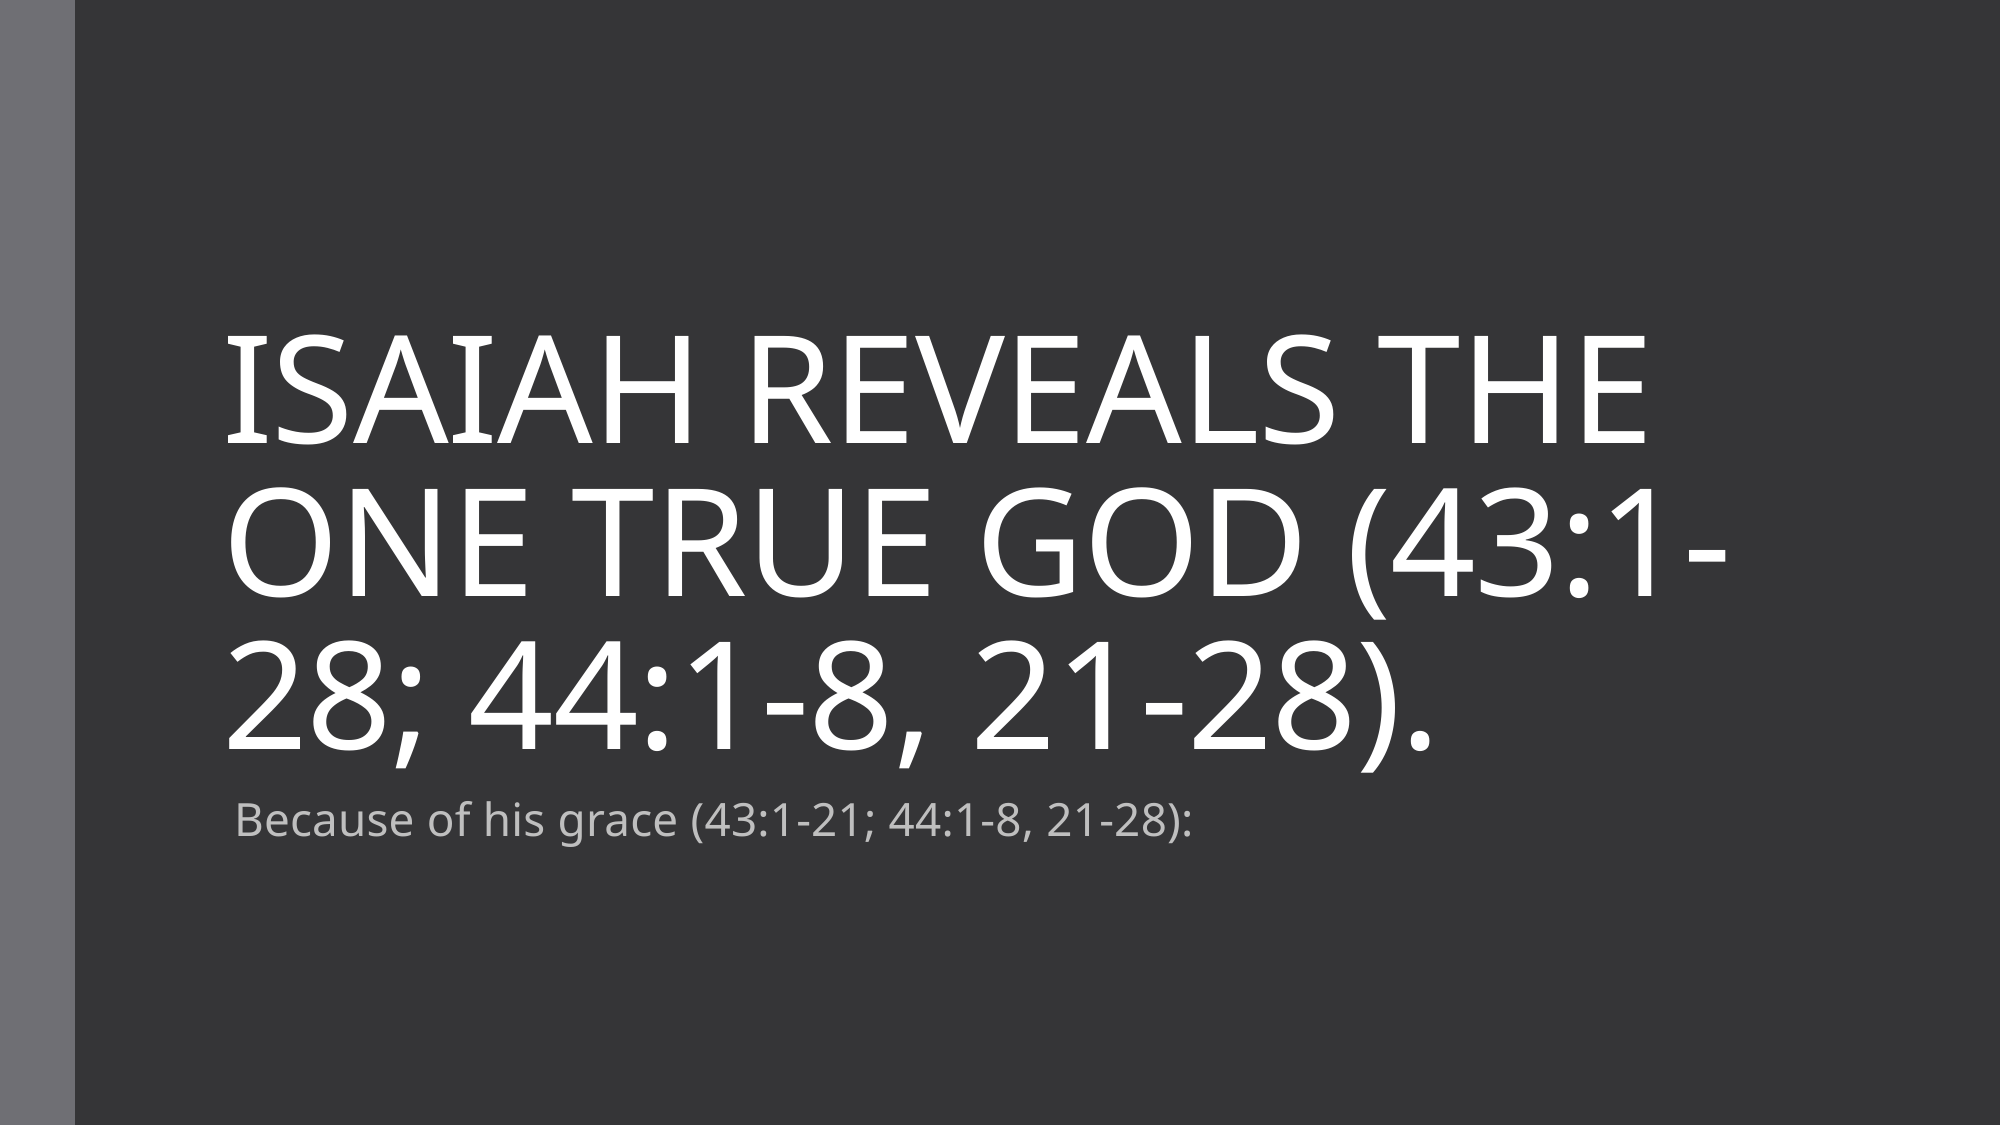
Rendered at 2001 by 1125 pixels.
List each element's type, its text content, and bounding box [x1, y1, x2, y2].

subtitle Because of his grace (43:1-21; 44:1-8, 21-28): [206, 787, 1752, 1066]
title ISAIAH REVEALS THE ONE TRUE GOD (43:1-28; 44:1-8, 21-28). [206, 124, 1752, 787]
